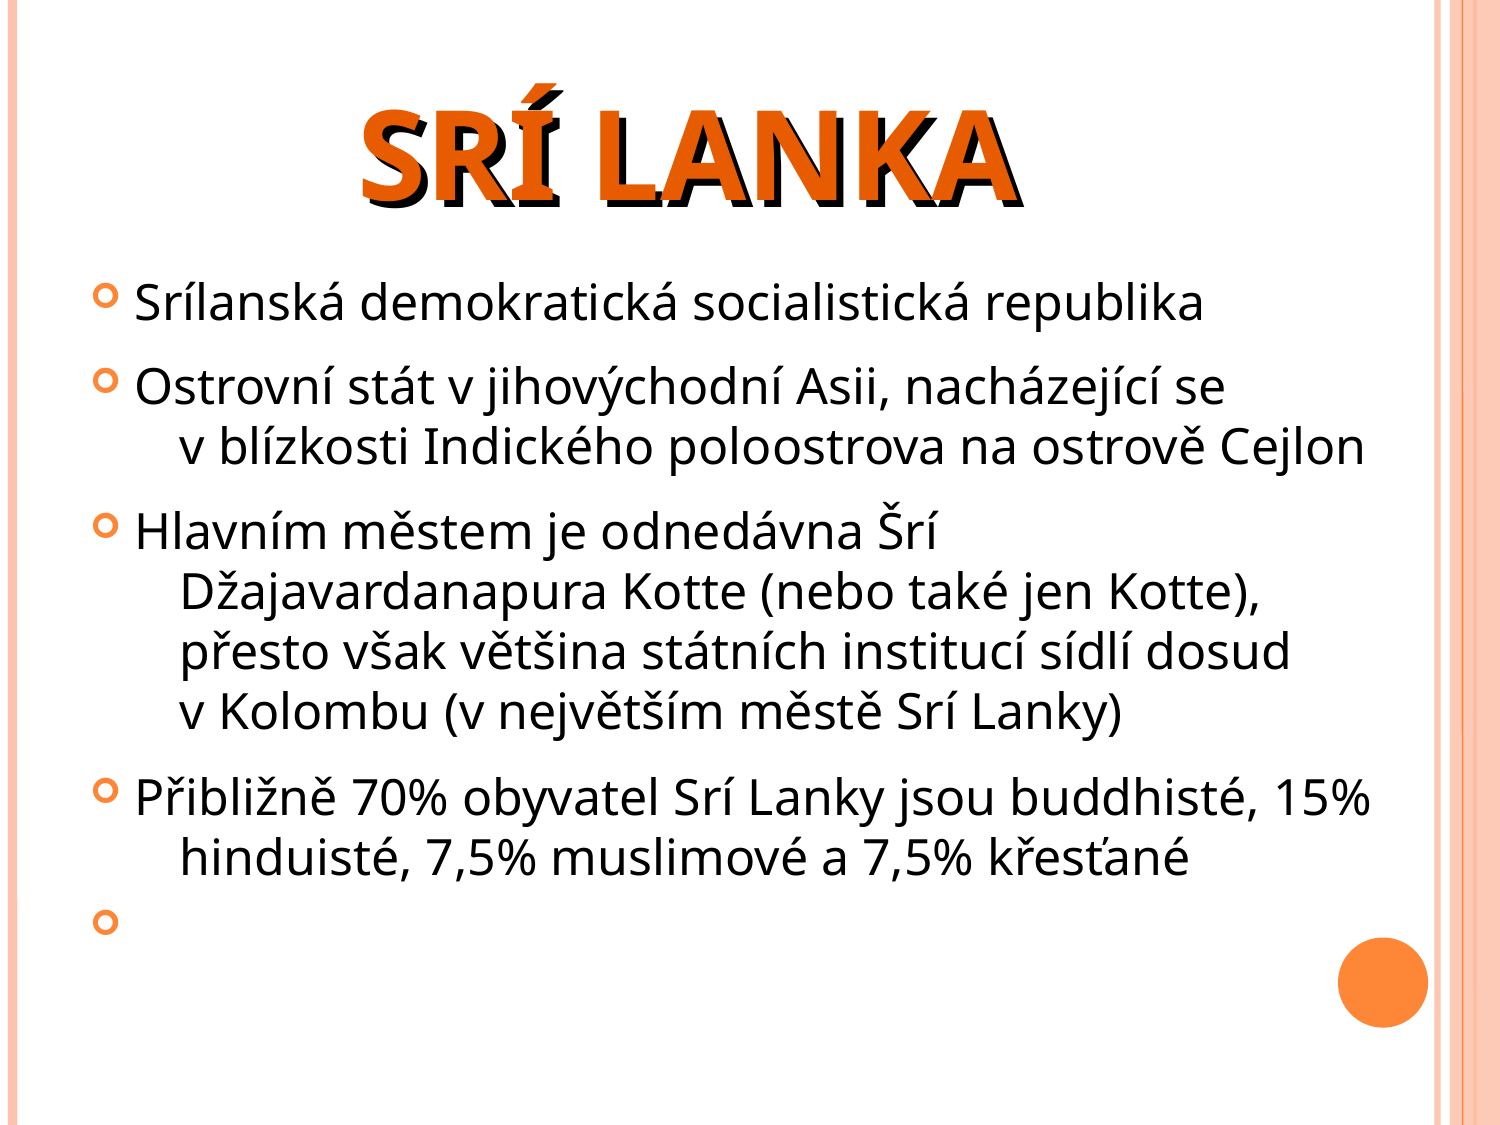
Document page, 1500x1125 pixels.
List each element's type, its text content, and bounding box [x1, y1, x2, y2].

list Srílanská demokratická socialistická republika Ostrovní stát v jihovýchodní Asii, nacházející se v blízkosti Indického poloostrova na ostrově Cejlon Hlavním městem je odnedávna Šrí Džajavardanapura Kotte (nebo také jen Kotte), přesto však většina státních institucí sídlí dosud v Kolombu (v největším městě Srí Lanky) Přibližně 70% obyvatel Srí Lanky jsou buddhisté, 15% hinduisté, 7,5% muslimové a 7,5% křesťané [75, 262, 1395, 1062]
title SRÍ LANKA [75, 45, 1300, 233]
